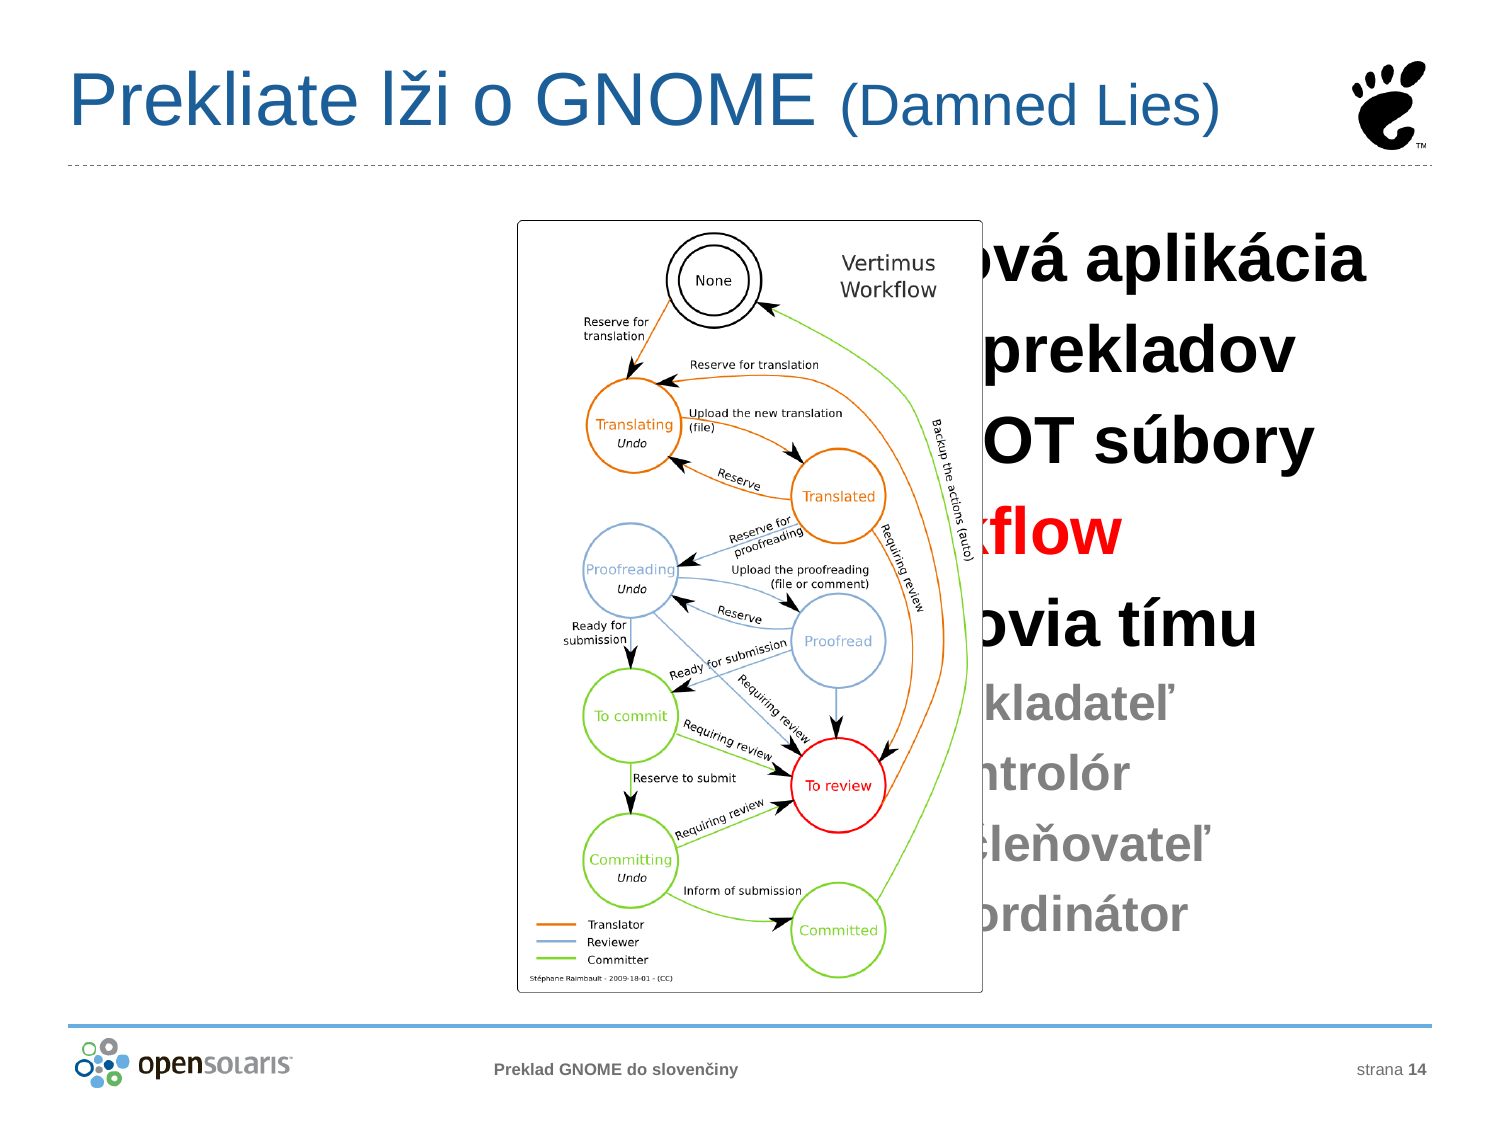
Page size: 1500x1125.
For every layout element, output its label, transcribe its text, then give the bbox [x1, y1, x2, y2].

picture [168, 220, 1136, 993]
picture [74, 1038, 293, 1088]
picture [1388, 61, 1426, 150]
title Prekliate lži o GNOME (Damned Lies) [68, 44, 1388, 155]
list webová aplikácia Stav prekladov PO/POT súbory Workflow Členovia tímu Prekladateľ Kontrolór Začleňovateľ Koordinátor [1136, 220, 1433, 993]
